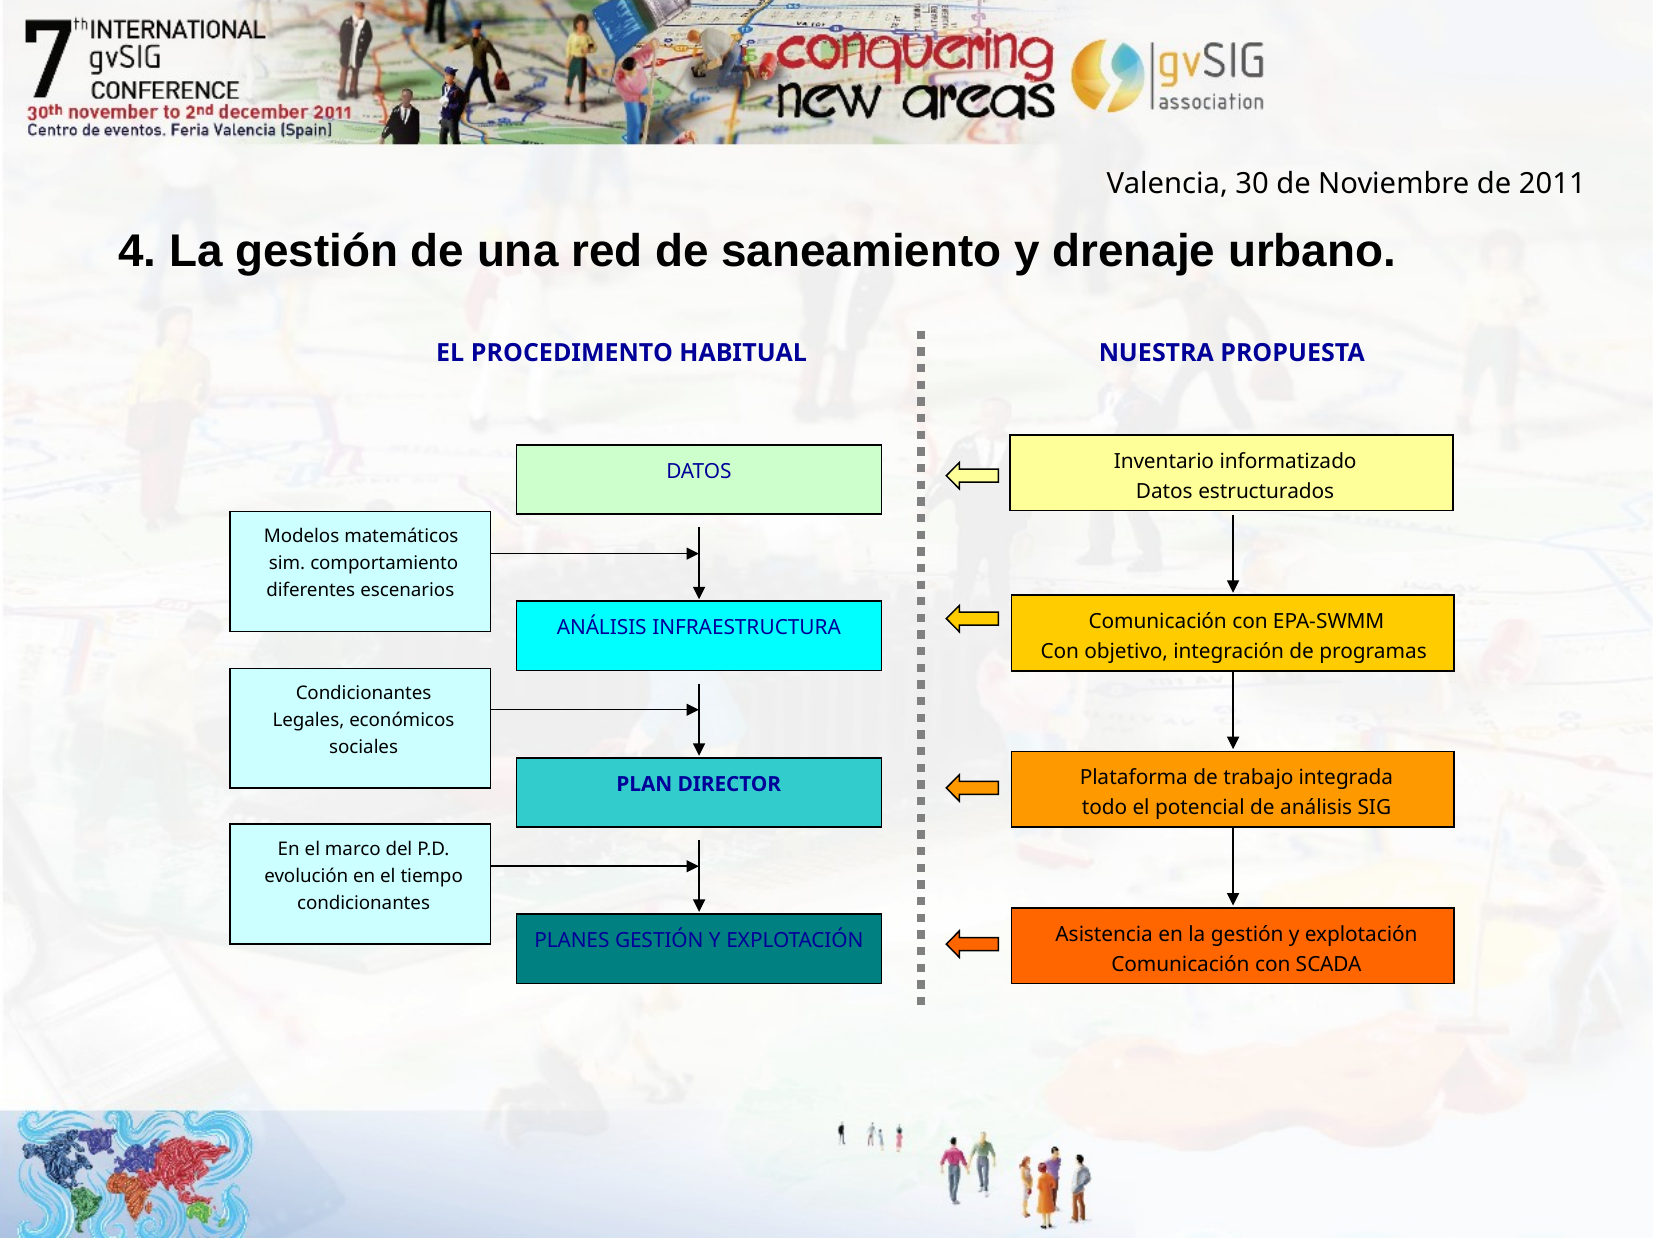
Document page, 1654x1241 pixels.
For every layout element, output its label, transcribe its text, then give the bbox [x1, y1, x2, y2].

text_box Inventario informatizado Datos estructurados [1010, 434, 1453, 511]
text_box Asistencia en la gestión y explotación Comunicación con SCADA [1011, 907, 1455, 984]
text_box 4. La gestión de una red de saneamiento y drenaje urbano. [118, 224, 1447, 277]
text_box Comunicación con EPA-SWMM Con objetivo, integración de programas [1011, 595, 1455, 671]
text_box Condicionantes Legales, económicos sociales [229, 668, 491, 789]
text_box Plataforma de trabajo integrada todo el potencial de análisis SIG [1011, 751, 1455, 828]
picture [0, 0, 1653, 1238]
text_box EL PROCEDIMENTO HABITUAL NUESTRA PROPUESTA [218, 323, 1565, 367]
text_box PLANES GESTIÓN Y EXPLOTACIÓN [516, 913, 882, 984]
text_box En el marco del P.D. evolución en el tiempo condicionantes [229, 824, 491, 944]
text_box [946, 931, 999, 958]
text_box Modelos matemáticos sim. comportamiento diferentes escenarios [229, 511, 491, 632]
text_box DATOS [516, 444, 882, 514]
text_box [946, 605, 999, 632]
text_box ANÁLISIS INFRAESTRUCTURA [516, 601, 882, 671]
title Valencia, 30 de Noviembre de 2011 [1051, 156, 1642, 207]
text_box [946, 774, 999, 802]
text_box PLAN DIRECTOR [516, 757, 882, 828]
text_box [946, 462, 999, 489]
